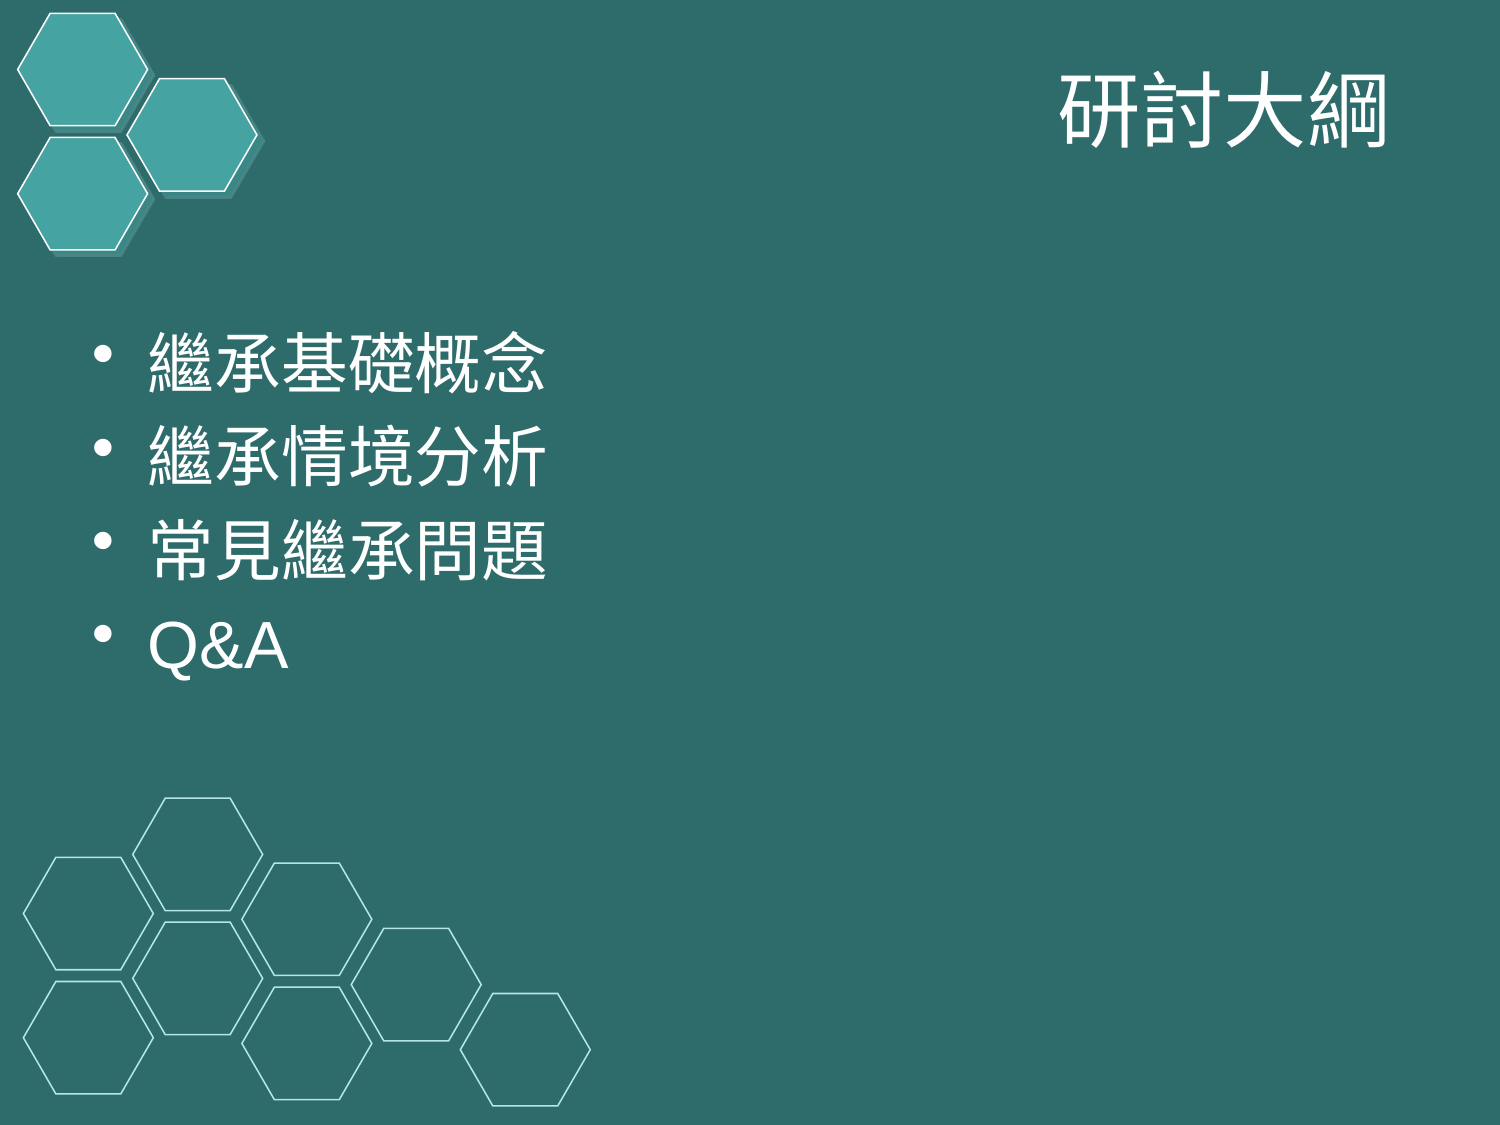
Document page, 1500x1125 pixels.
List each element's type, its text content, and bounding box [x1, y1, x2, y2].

title 研討大綱 [277, 42, 1406, 173]
list 繼承基礎概念 繼承情境分析 常見繼承問題 Q&A [76, 314, 1437, 1030]
